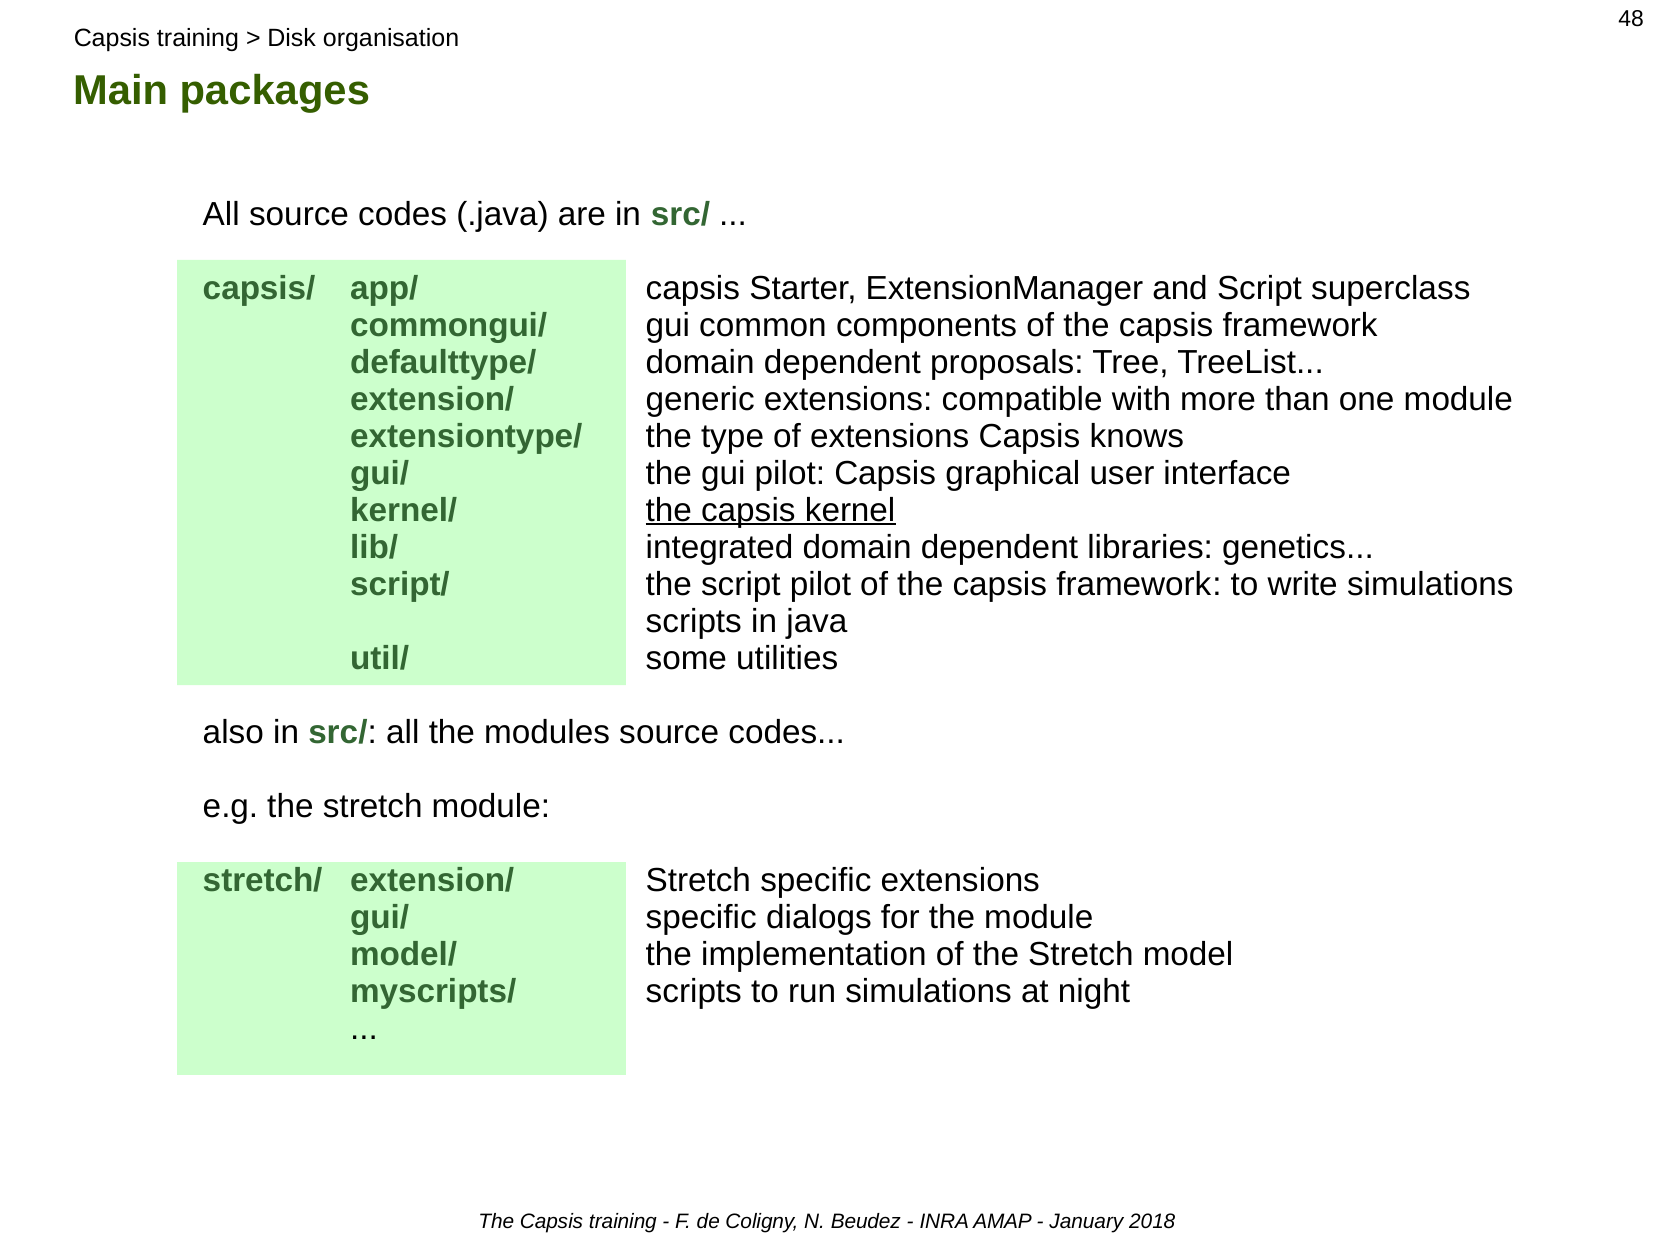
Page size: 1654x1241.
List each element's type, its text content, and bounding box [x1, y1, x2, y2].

text_box The Capsis training - F. de Coligny, N. Beudez - INRA AMAP - January 2018 [0, 1202, 1654, 1241]
text_box Main packages [58, 59, 1151, 122]
text_box [177, 862, 187, 1075]
text_box All source codes (.java) are in src/ ... capsis/ app/ capsis Starter, ExtensionManager and Script superclass commongui/ gui common components of the capsis framework defaulttype/ domain dependent proposals: Tree, TreeList... extension/ generic extensions: compatible with more than one module extensiontype/ the type of extensions Capsis knows gui/ the gui pilot: Capsis graphical user interface kernel/ the capsis kernel lib/ integrated domain dependent libraries: genetics... script/ the script pilot of the capsis framework: to write simulations scripts in java util/ some utilities also in src/: all the modules source codes... e.g. the stretch module: stretch/ extension/ Stretch specific extensions gui/ specific dialogs for the module model/ the implementation of the Stretch model myscripts/ scripts to run simulations at night ... [187, 187, 1563, 1178]
text_box [177, 259, 187, 686]
text_box Capsis training > Disk organisation [59, 16, 1004, 60]
